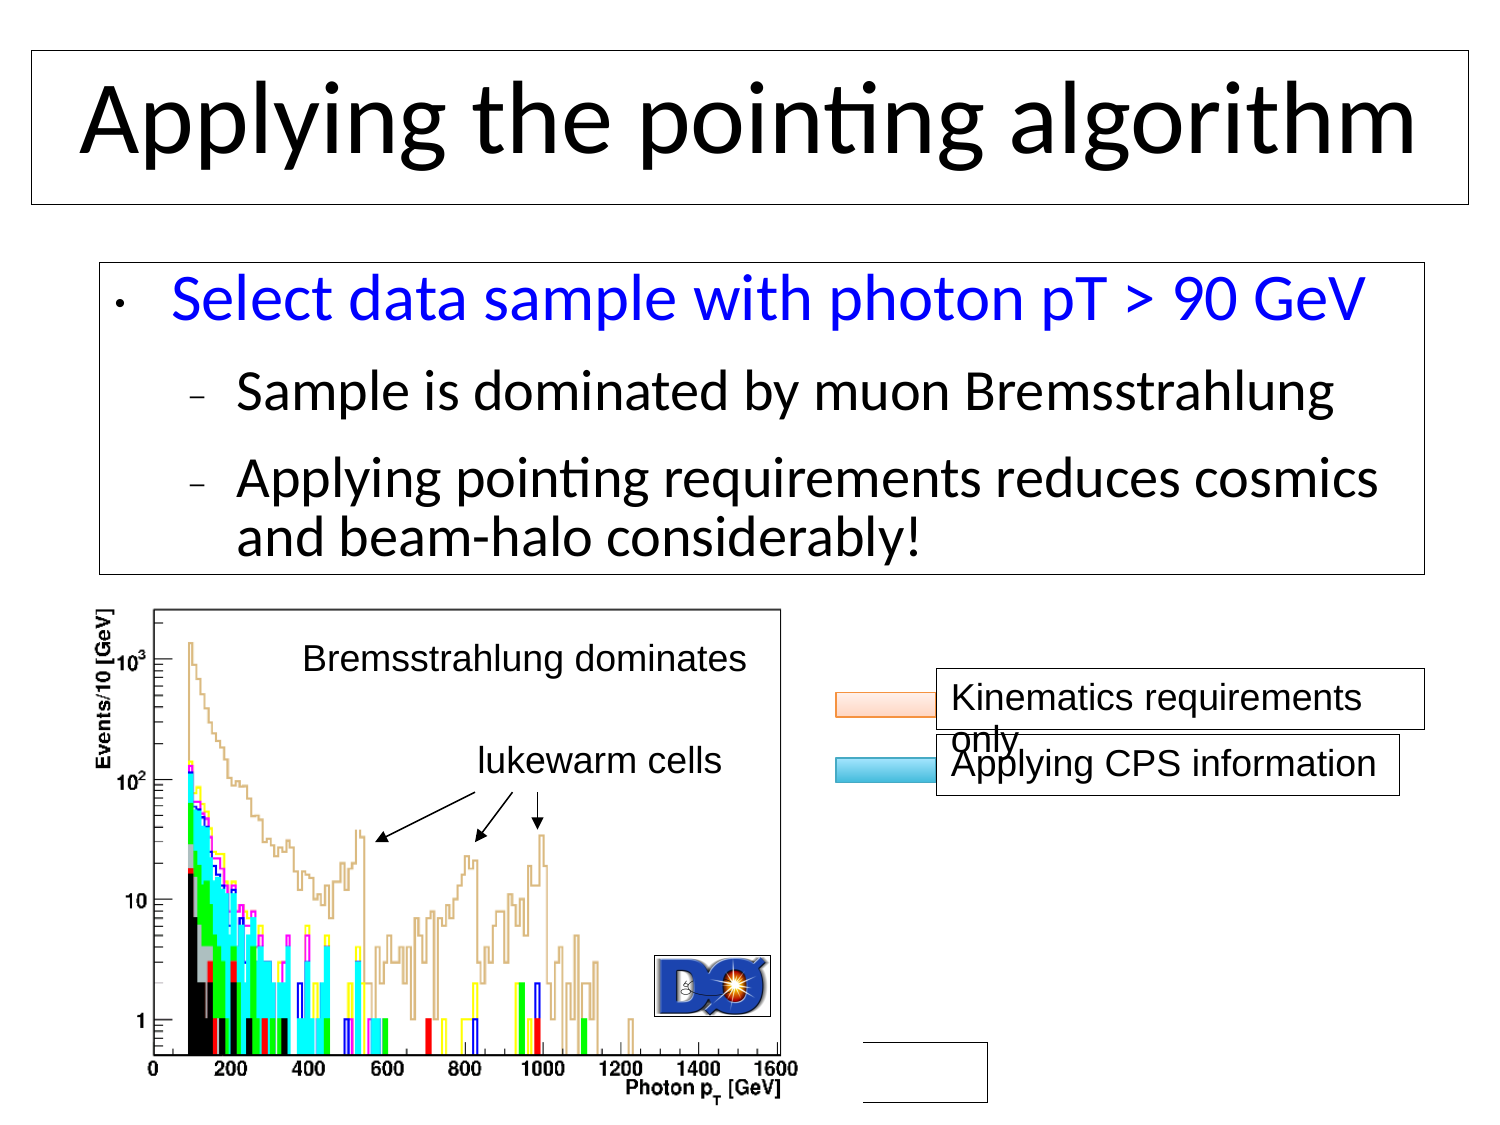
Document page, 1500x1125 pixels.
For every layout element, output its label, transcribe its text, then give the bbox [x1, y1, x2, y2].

text_box Applying CPS information [936, 734, 1400, 796]
text_box [486, 793, 537, 830]
text_box Kinematics requirements only [936, 668, 1425, 730]
picture [75, 554, 863, 1115]
text_box [836, 757, 936, 783]
text_box lukewarm cells [462, 731, 738, 793]
list Select data sample with photon pT > 90 GeV Sample is dominated by muon Bremsstrahlung Applying pointing requirements reduces cosmics and beam-halo considerably! [99, 262, 1425, 575]
title Applying the pointing algorithm [31, 50, 1469, 205]
text_box [836, 692, 936, 718]
text_box Bremsstrahlung dominates [287, 629, 771, 691]
text_box [324, 617, 775, 830]
text_box [404, 793, 510, 830]
